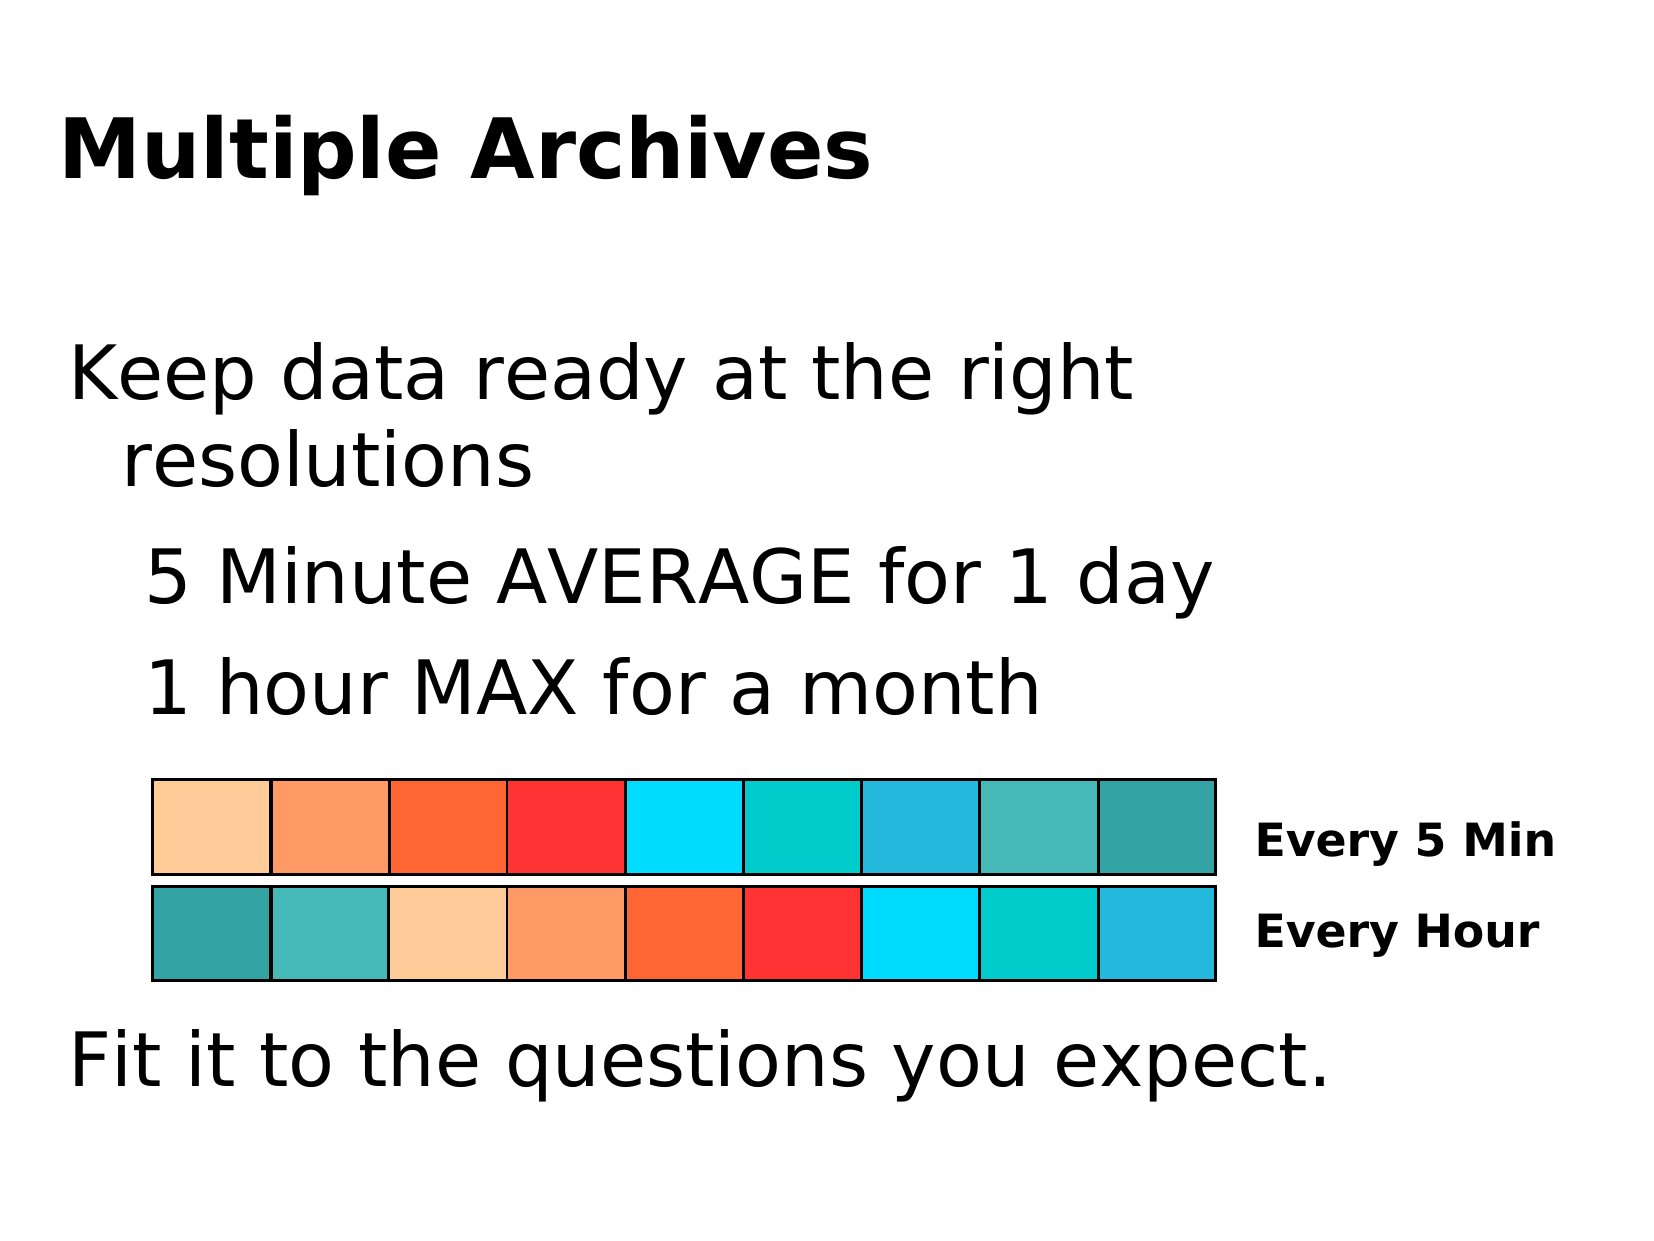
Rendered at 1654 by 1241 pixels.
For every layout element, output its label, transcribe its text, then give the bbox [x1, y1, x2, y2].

list Keep data ready at the right resolutions 5 Minute AVERAGE for 1 day 1 hour MAX for a month Fit it to the questions you expect. [50, 329, 1571, 1106]
text_box [152, 779, 1216, 875]
title Multiple Archives [59, 75, 1607, 225]
text_box [152, 886, 1216, 981]
text_box Every 5 Min [1239, 806, 1572, 875]
text_box Every Hour [1239, 897, 1555, 966]
